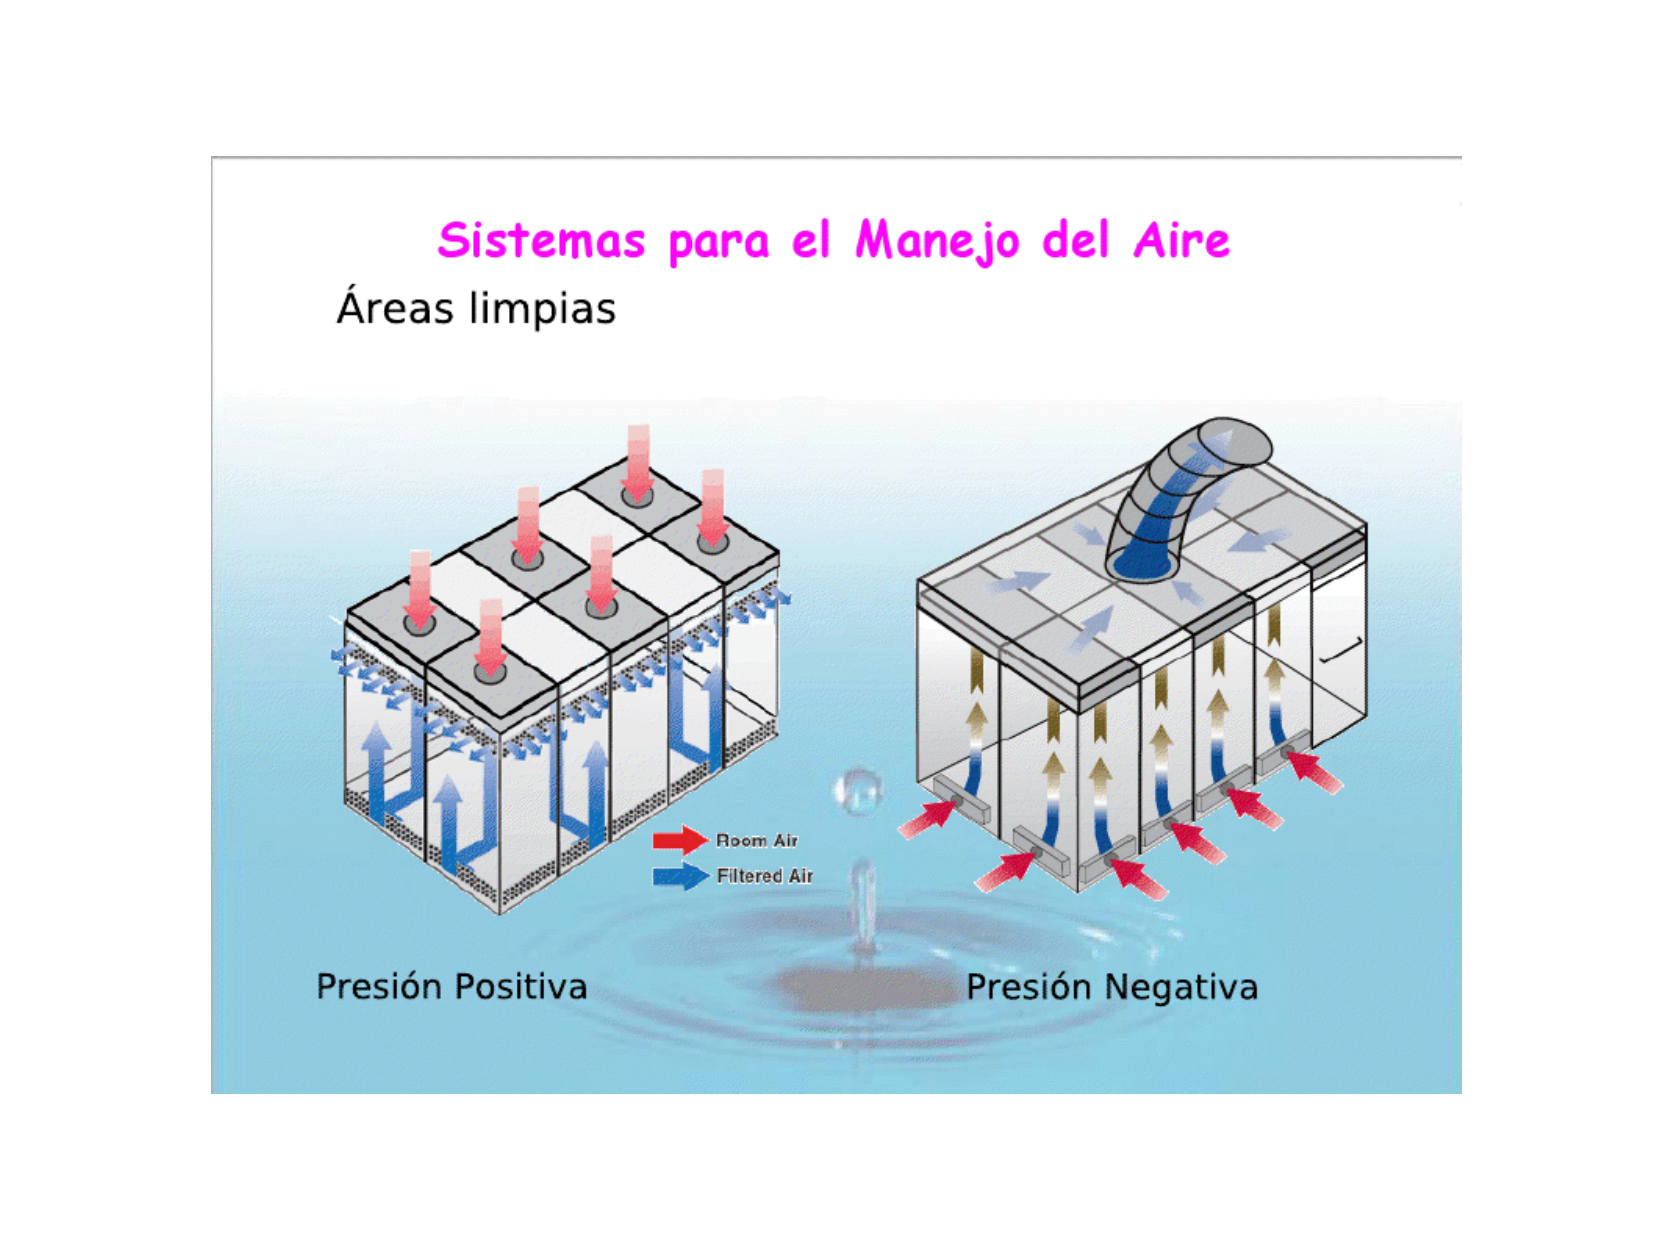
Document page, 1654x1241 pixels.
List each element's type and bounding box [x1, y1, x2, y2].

picture [211, 156, 1462, 1094]
